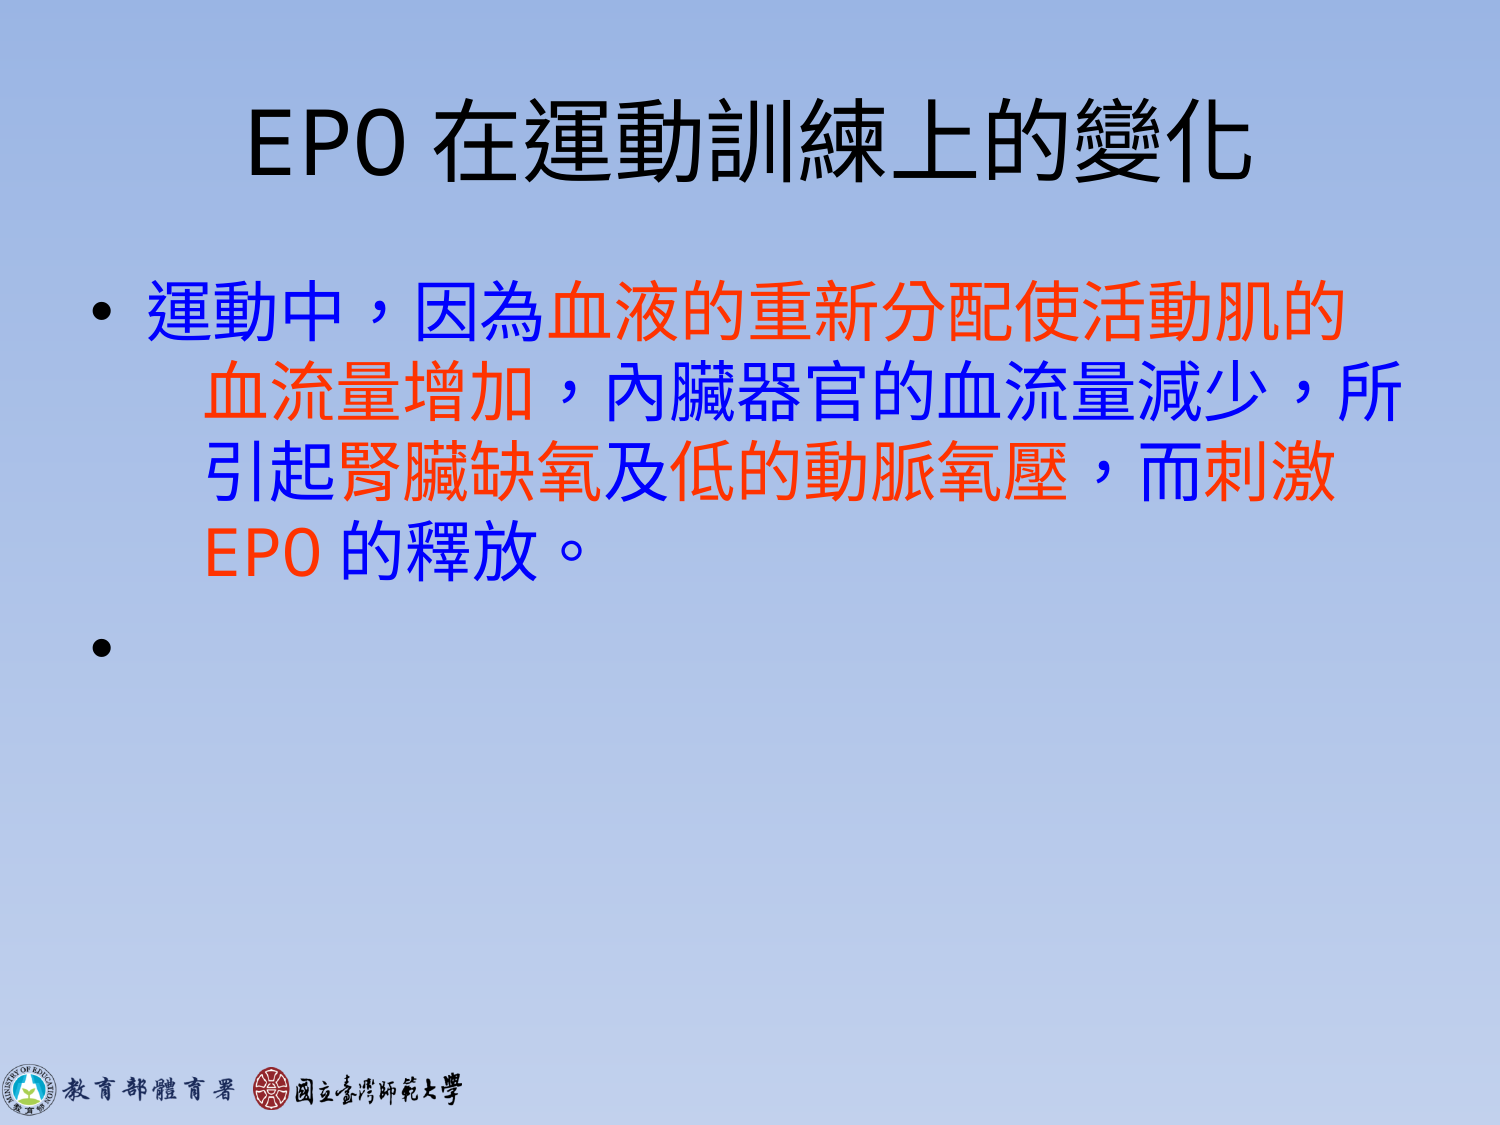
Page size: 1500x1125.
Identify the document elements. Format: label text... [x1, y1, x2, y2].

list 運動中，因為血液的重新分配使活動肌的血流量增加，內臟器官的血流量減少，所引起腎臟缺氧及低的動脈氧壓，而刺激EPO的釋放。 [75, 262, 1426, 1005]
title EPO在運動訓練上的變化 [75, 45, 1426, 233]
